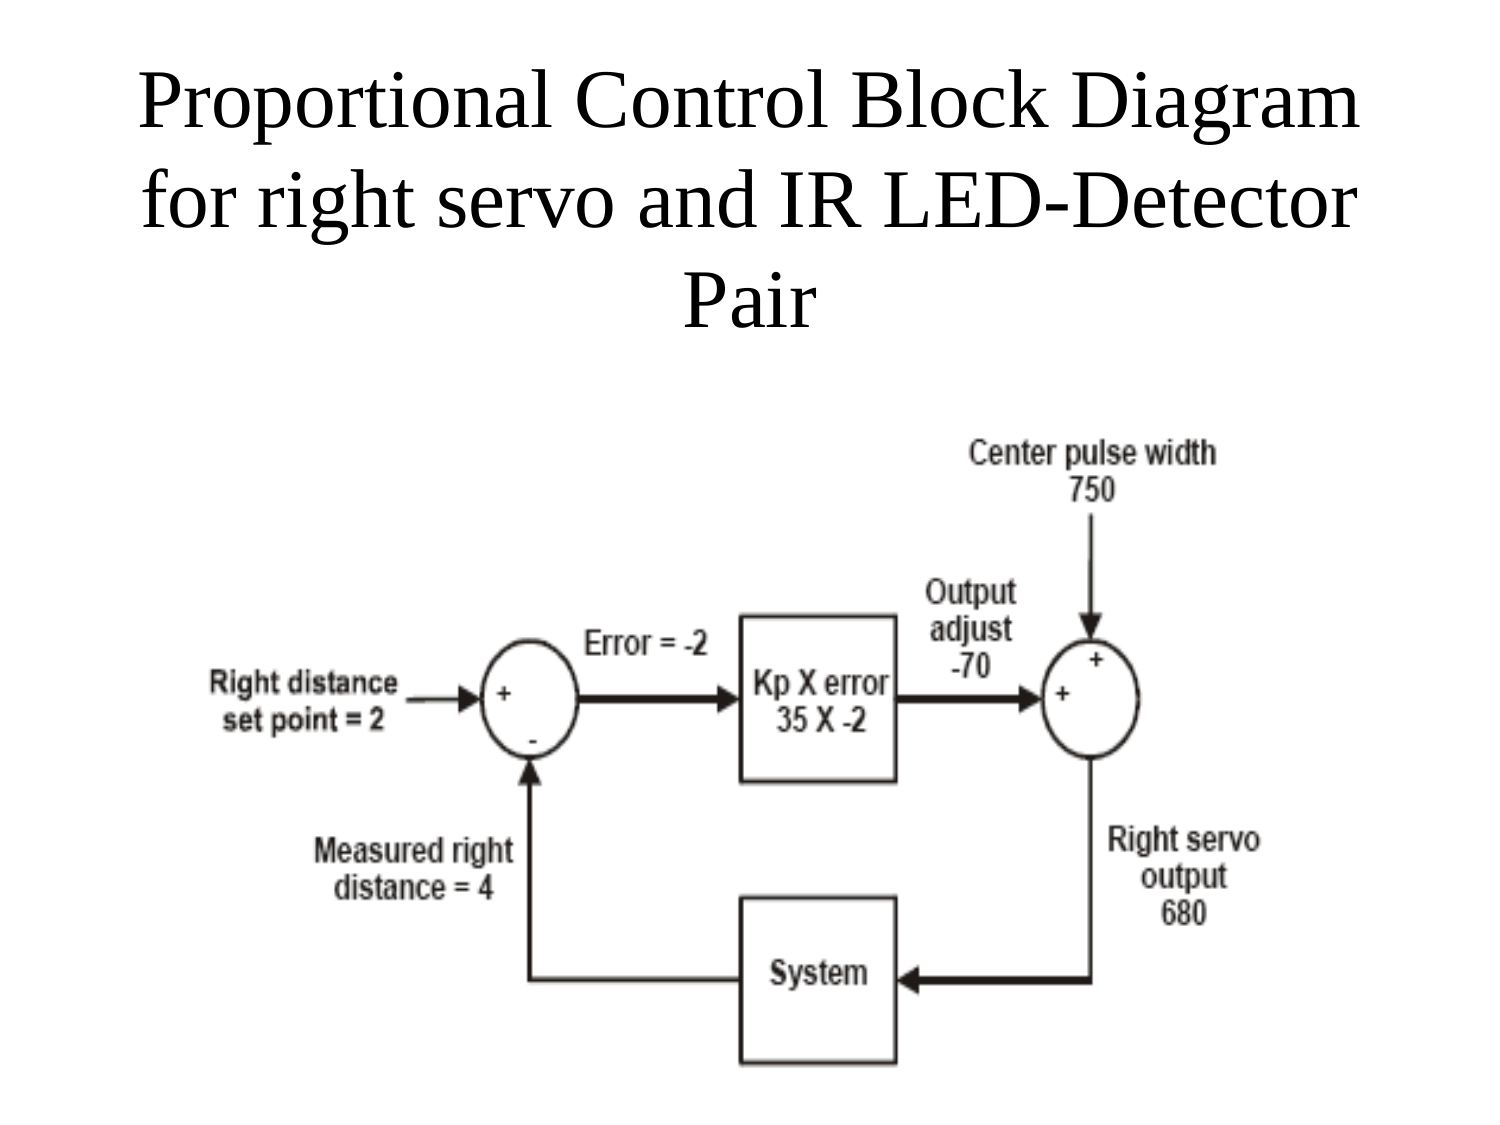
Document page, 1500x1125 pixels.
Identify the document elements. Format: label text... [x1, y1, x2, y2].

picture [174, 349, 1276, 1088]
title Proportional Control Block Diagram for right servo and IR LED-Detector Pair [112, 36, 1388, 352]
